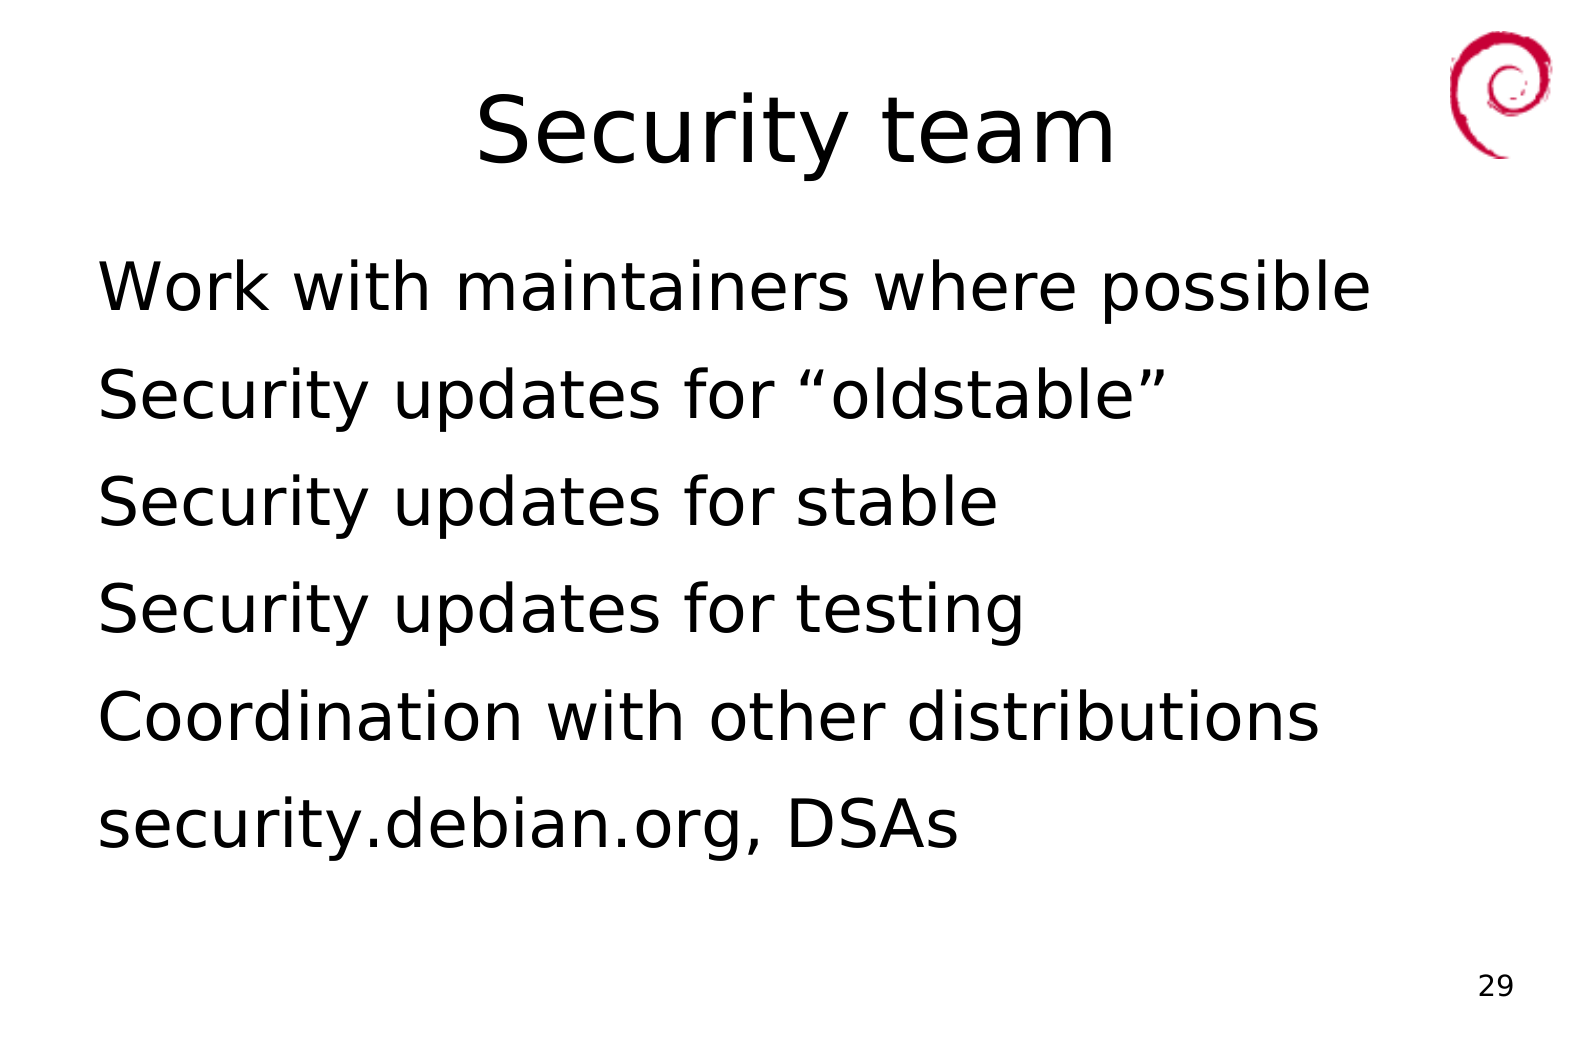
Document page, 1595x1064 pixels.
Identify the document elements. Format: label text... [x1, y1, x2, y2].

list Work with maintainers where possible Security updates for “oldstable” Security updates for stable Security updates for testing Coordination with other distributions security.debian.org, DSAs [79, 248, 1515, 951]
picture [1450, 31, 1555, 159]
title Security team [79, 42, 1515, 221]
